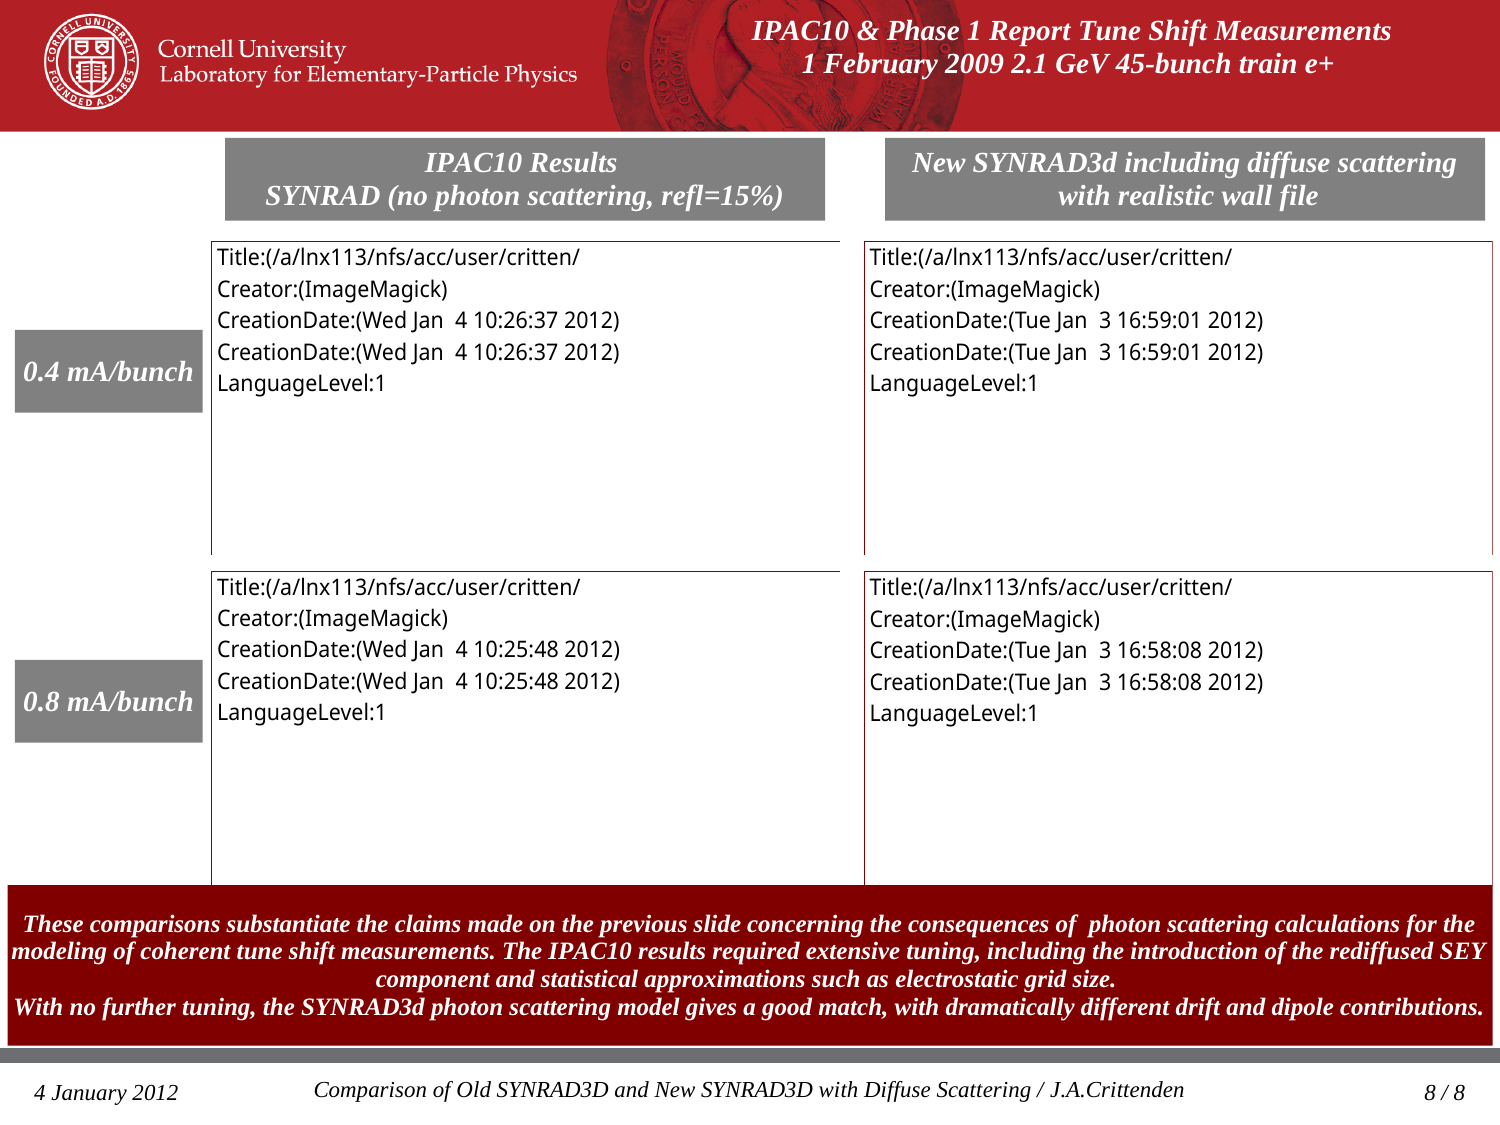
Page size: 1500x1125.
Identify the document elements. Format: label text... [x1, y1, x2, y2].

text_box IPAC10 Results SYNRAD (no photon scattering, refl=15%) [225, 137, 826, 221]
text_box These comparisons substantiate the claims made on the previous slide concerning the consequences of photon scattering calculations for the modeling of coherent tune shift measurements. The IPAC10 results required extensive tuning, including the introduction of the rediffused SEY component and statistical approximations such as electrostatic grid size. With no further tuning, the SYNRAD3d photon scattering model gives a good match, with dramatically different drift and dipole contributions. [7, 885, 1493, 1046]
text_box IPAC10 & Phase 1 Report Tune Shift Measurements 1 February 2009 2.1 GeV 45-bunch train e+ [637, 0, 1500, 128]
text_box 0.8 mA/bunch [14, 659, 203, 743]
text_box New SYNRAD3d including diffuse scattering with realistic wall file [885, 137, 1486, 221]
picture [0, 0, 1500, 132]
picture [862, 570, 1493, 886]
picture [210, 239, 841, 555]
picture [210, 570, 841, 886]
picture [862, 239, 1493, 555]
text_box 0.4 mA/bunch [14, 329, 203, 413]
